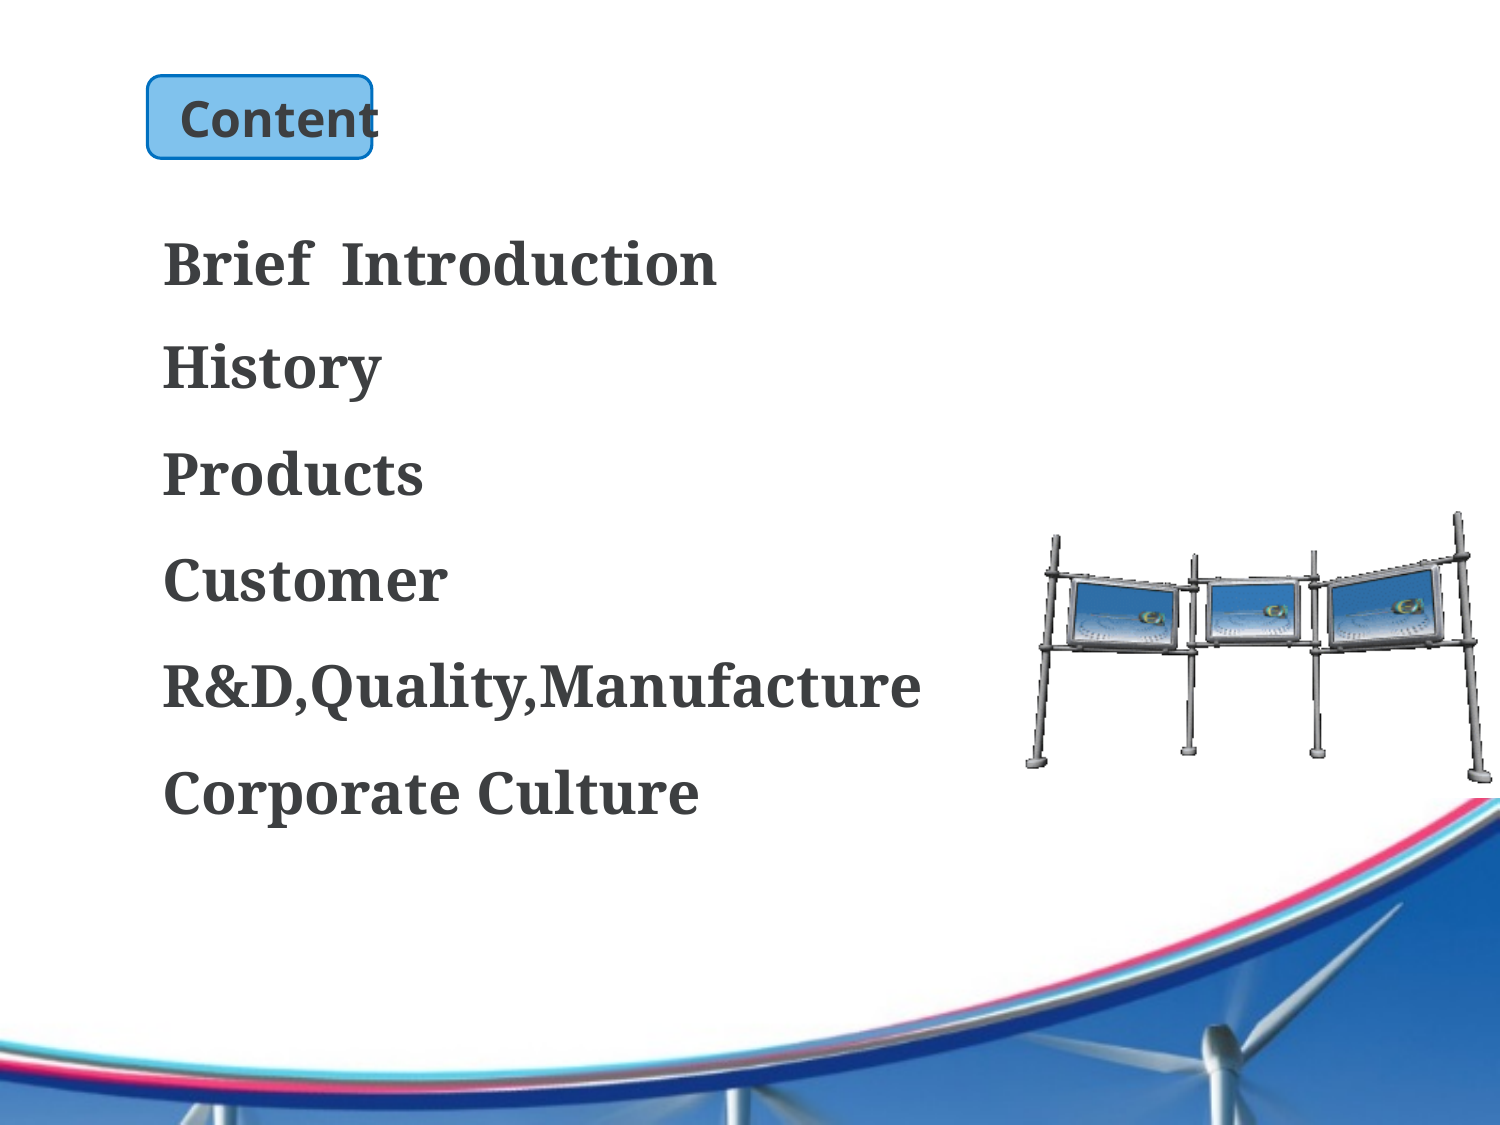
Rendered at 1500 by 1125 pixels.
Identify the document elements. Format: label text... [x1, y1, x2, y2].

text_box Content [147, 75, 372, 159]
text_box History [147, 323, 951, 408]
text_box Corporate Culture [147, 748, 951, 834]
text_box Brief Introduction [148, 220, 951, 305]
text_box R&D,Quality,Manufacture [147, 642, 951, 727]
text_box Customer [147, 535, 951, 621]
text_box Products [147, 429, 951, 515]
picture [0, 0, 1500, 1125]
